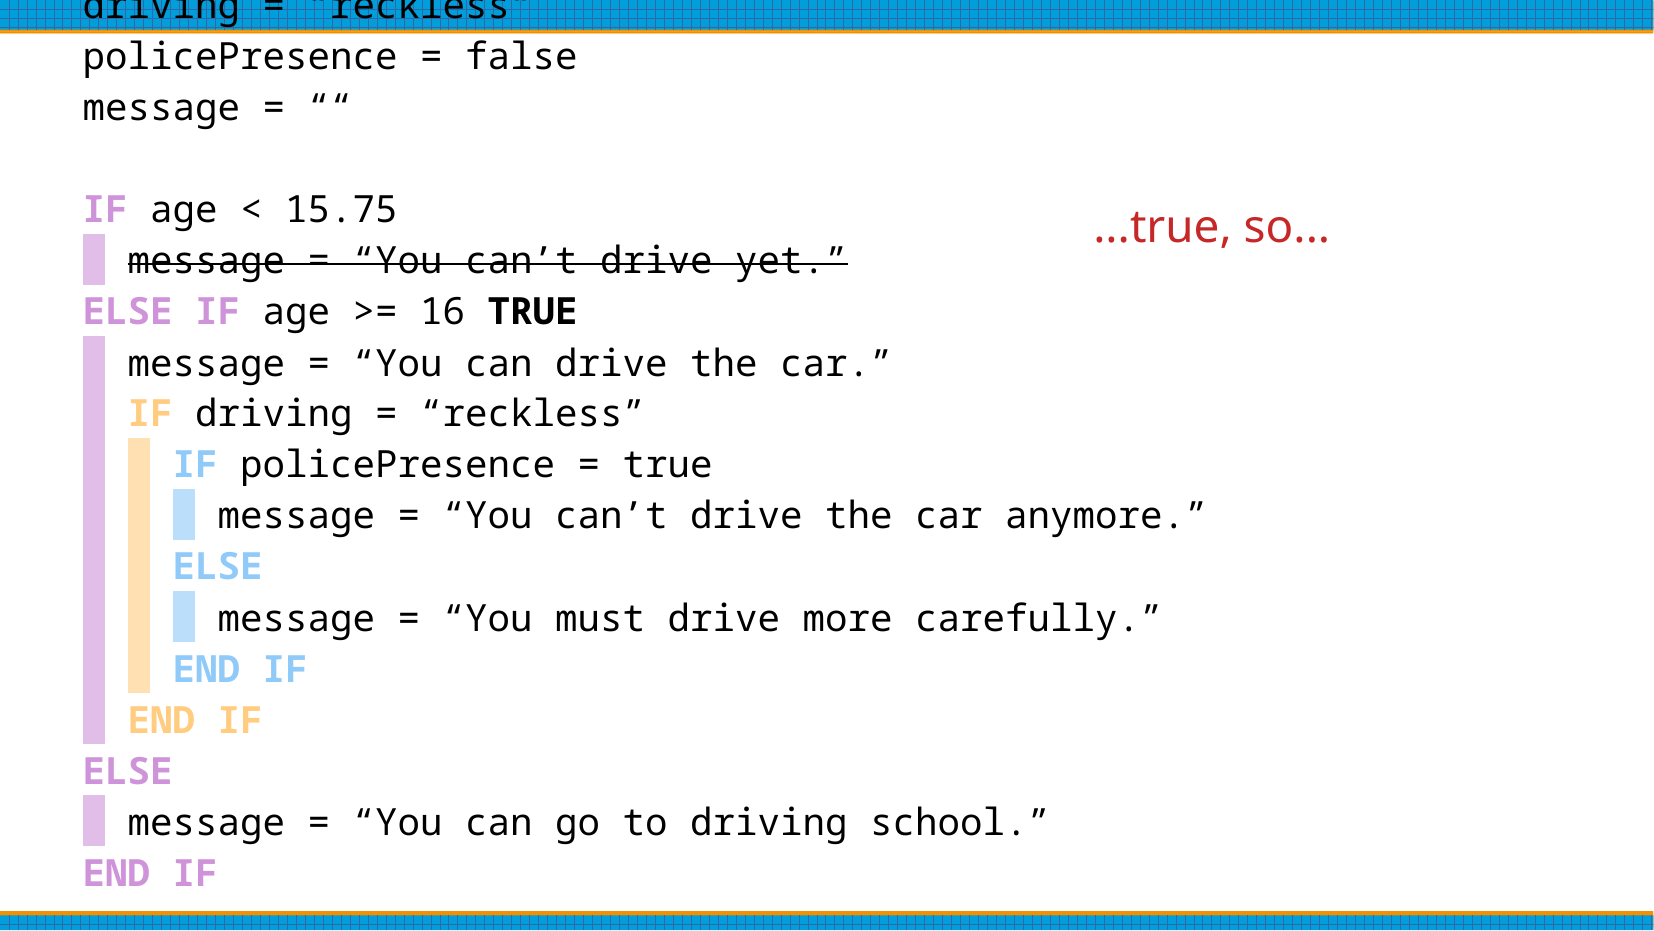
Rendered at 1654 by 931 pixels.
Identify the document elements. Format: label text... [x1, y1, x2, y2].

text_box ...true, so... [1087, 75, 1613, 376]
subtitle age = 16 driving = “reckless“ policePresence = false message = ““ IF age < 15.75 message = “You can’t drive yet.” ELSE IF age >= 16 TRUE message = “You can drive the car.” IF driving = “reckless” IF policePresence = true message = “You can’t drive the car anymore.” ELSE message = “You must drive more carefully.” END IF END IF ELSE message = “You can go to driving school.” END IF output message [82, 69, 1571, 858]
